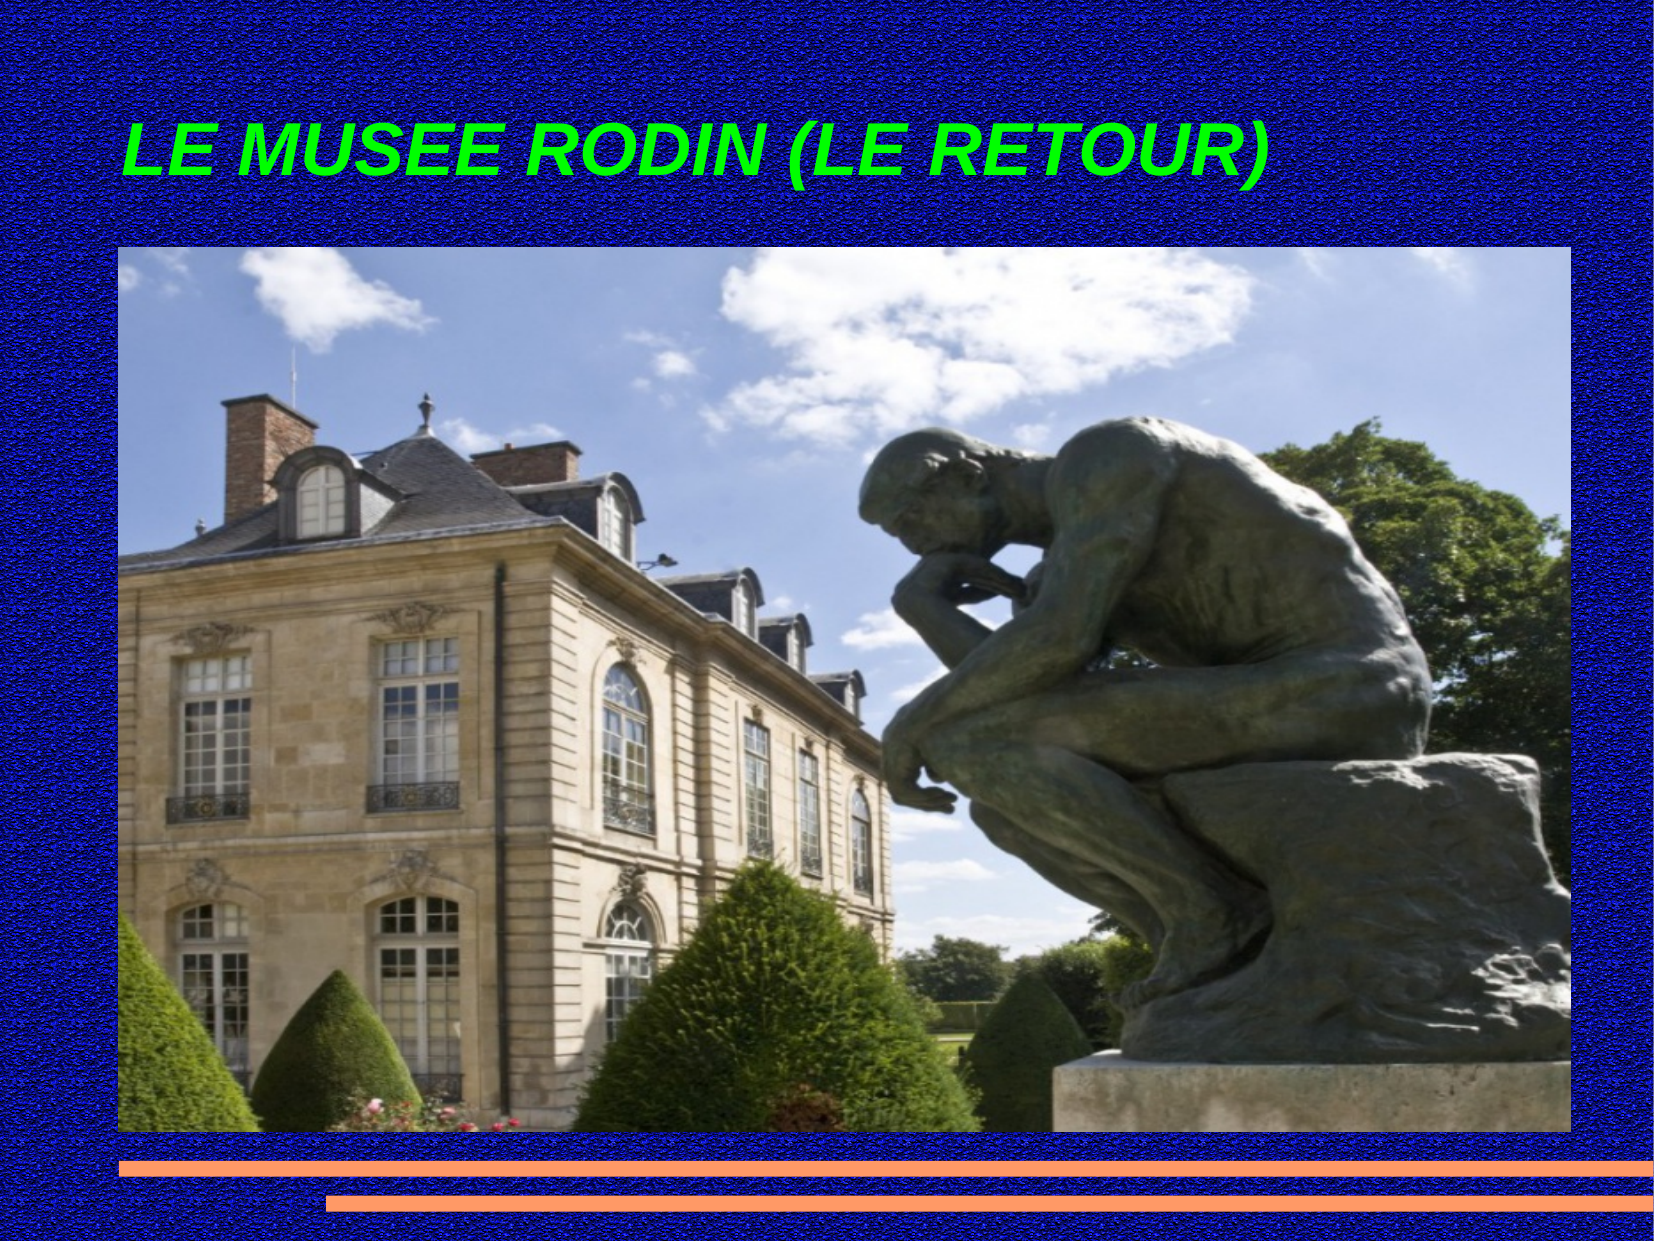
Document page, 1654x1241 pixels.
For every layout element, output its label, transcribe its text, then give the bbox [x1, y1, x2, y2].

picture [0, 0, 1654, 1241]
title LE MUSEE RODIN (LE RETOUR) [121, 46, 1534, 247]
